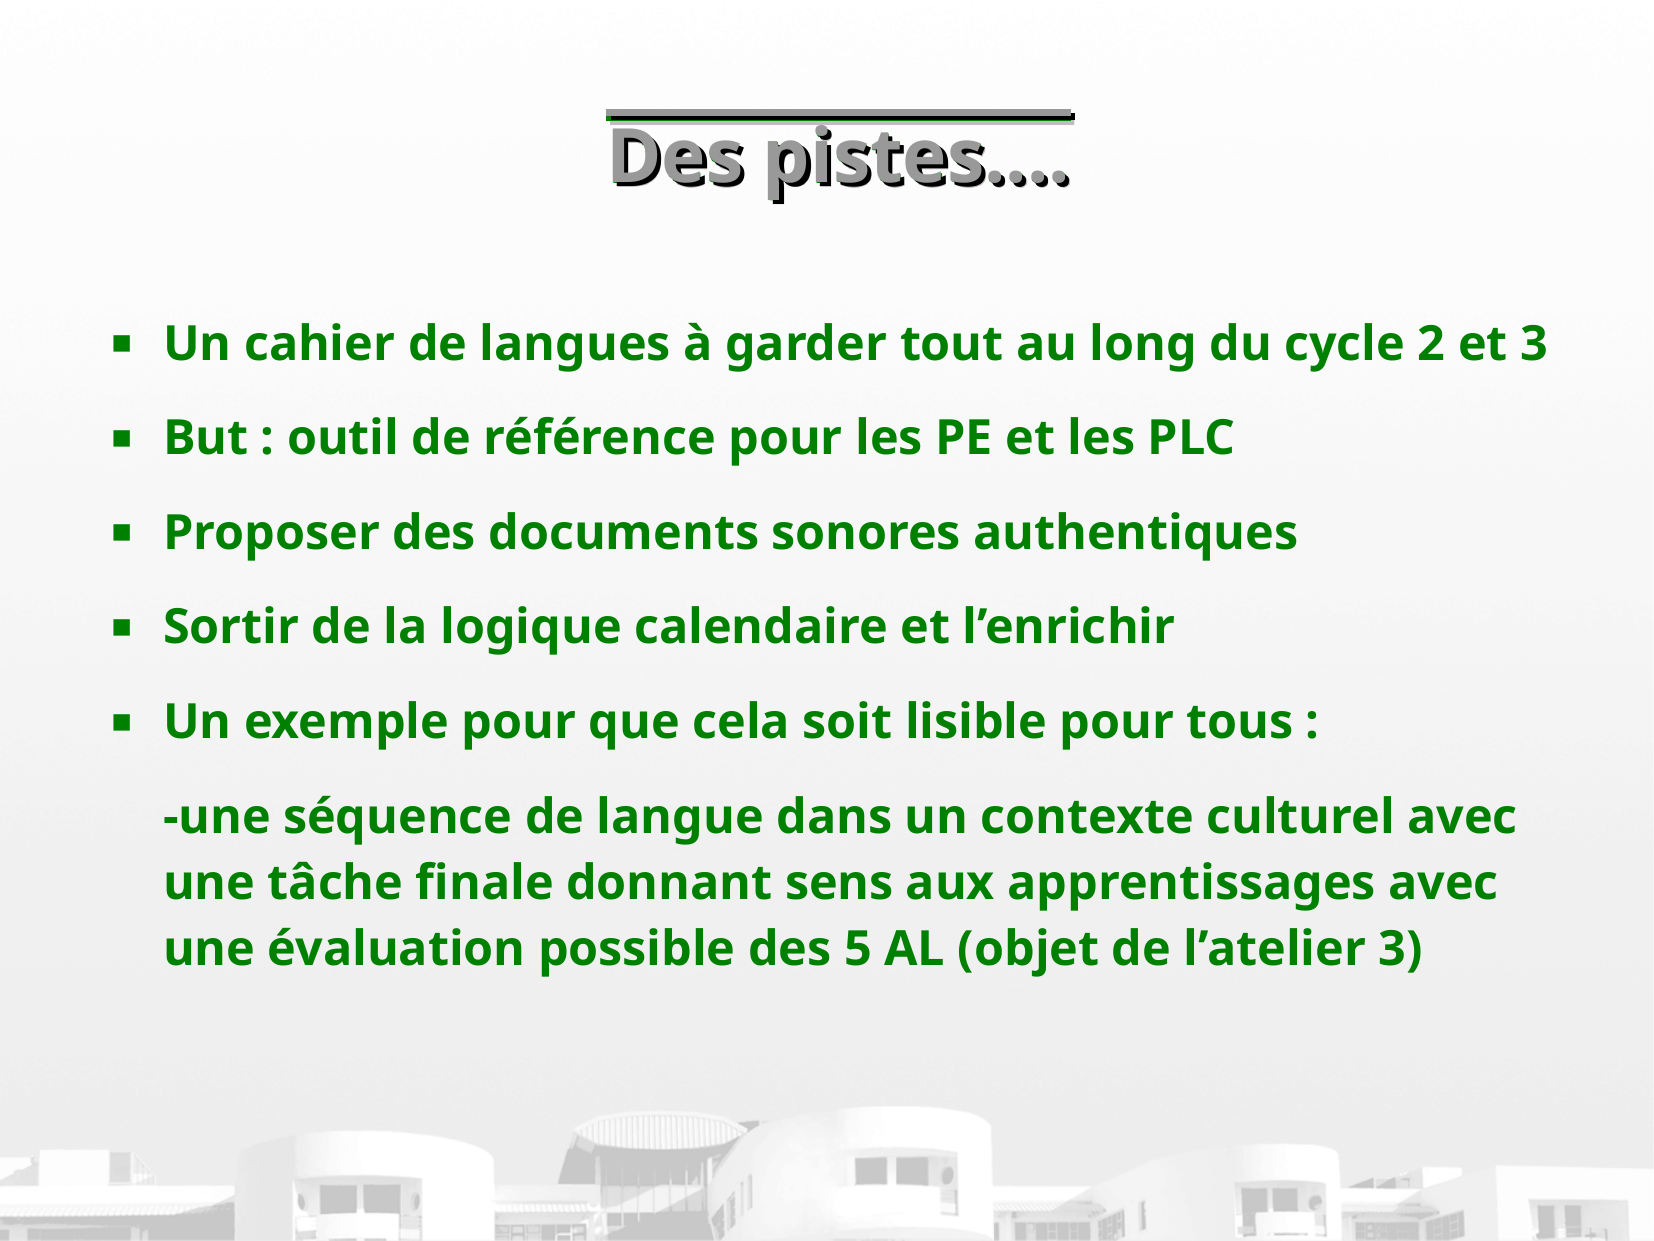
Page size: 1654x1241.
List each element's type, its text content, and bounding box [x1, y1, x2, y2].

title Des pistes.... [94, 47, 1583, 260]
list Un cahier de langues à garder tout au long du cycle 2 et 3 But : outil de référence pour les PE et les PLC Proposer des documents sonores authentiques Sortir de la logique calendaire et l’enrichir Un exemple pour que cela soit lisible pour tous : -une séquence de langue dans un contexte culturel avec une tâche finale donnant sens aux apprentissages avec une évaluation possible des 5 AL (objet de l’atelier 3) [94, 308, 1583, 1028]
picture [0, 0, 1654, 1241]
